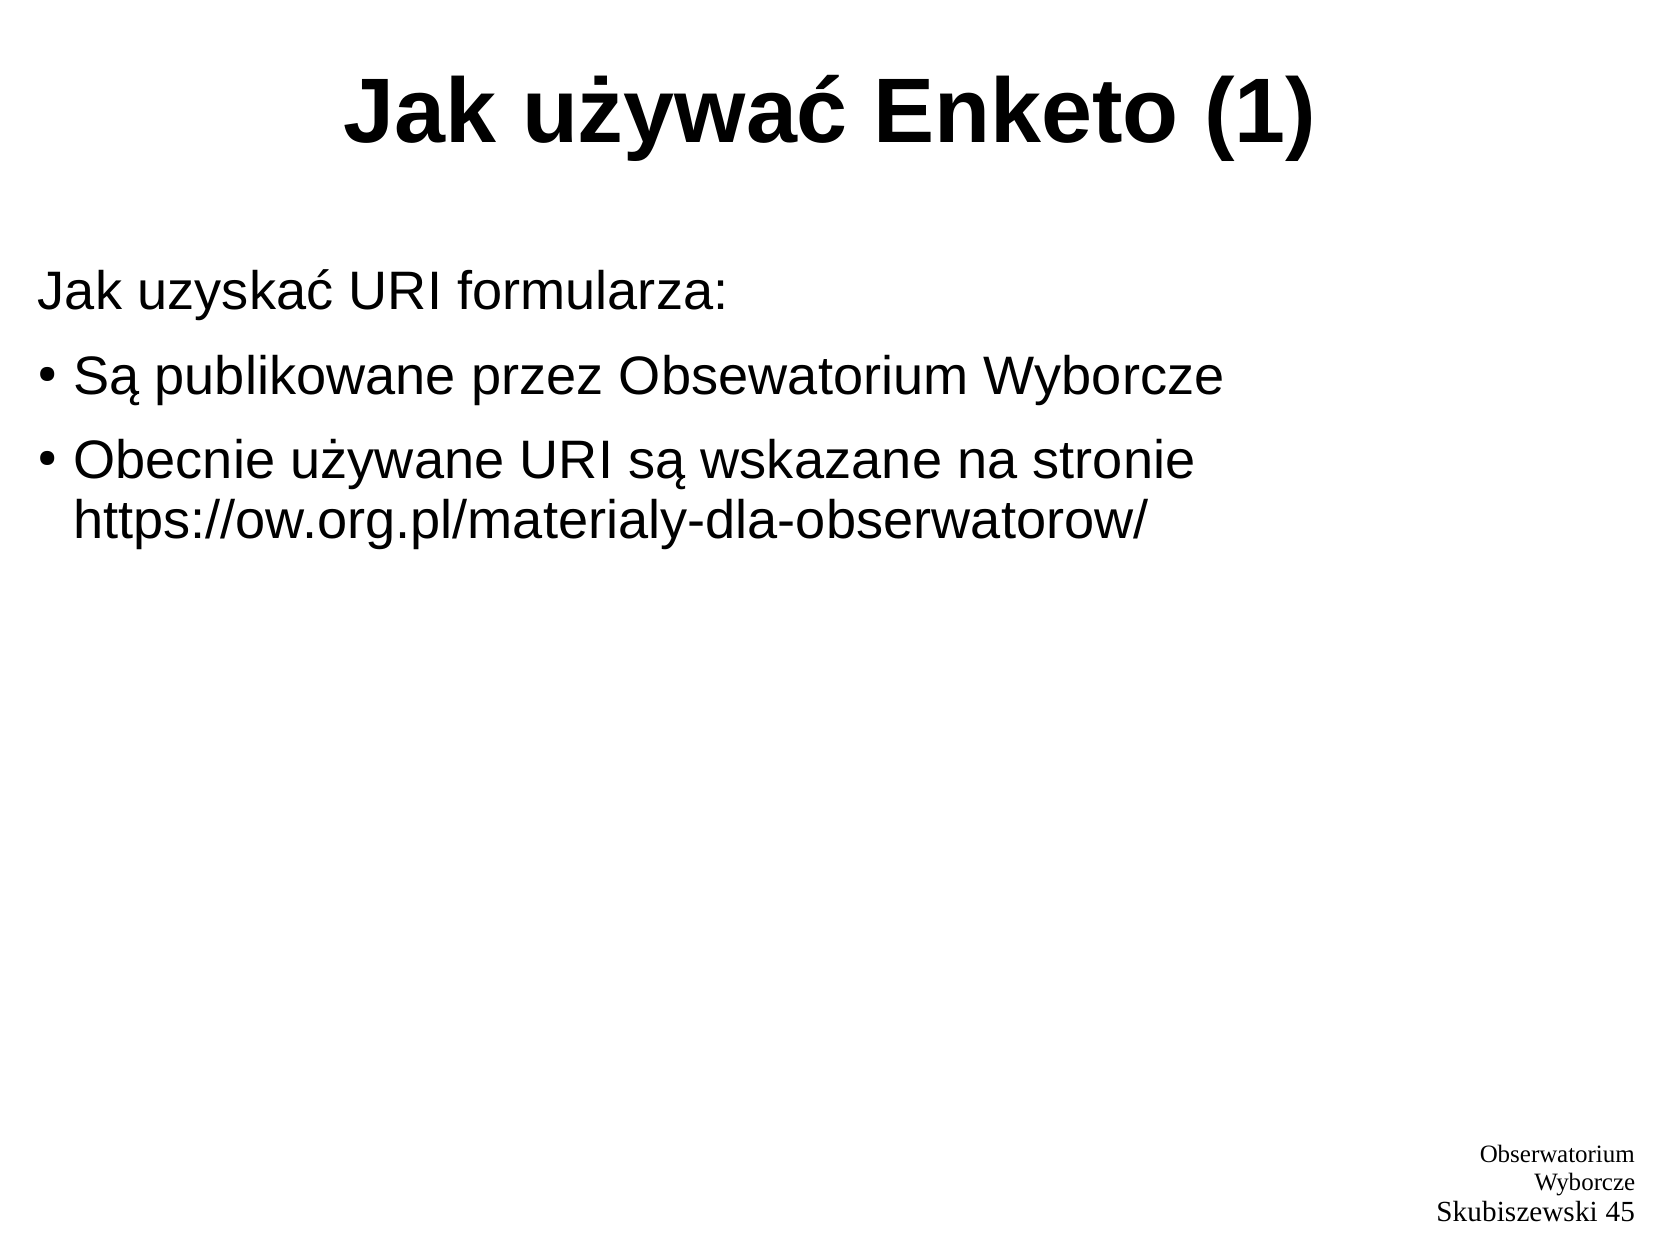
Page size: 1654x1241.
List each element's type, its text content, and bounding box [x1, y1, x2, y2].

title Jak używać Enketo (1) [86, 60, 1575, 196]
list Jak uzyskać URI formularza: Są publikowane przez Obsewatorium Wyborcze Obecnie używane URI są wskazane na stronie https://ow.org.pl/materialy-dla-obserwatorow/ [37, 260, 1591, 1146]
